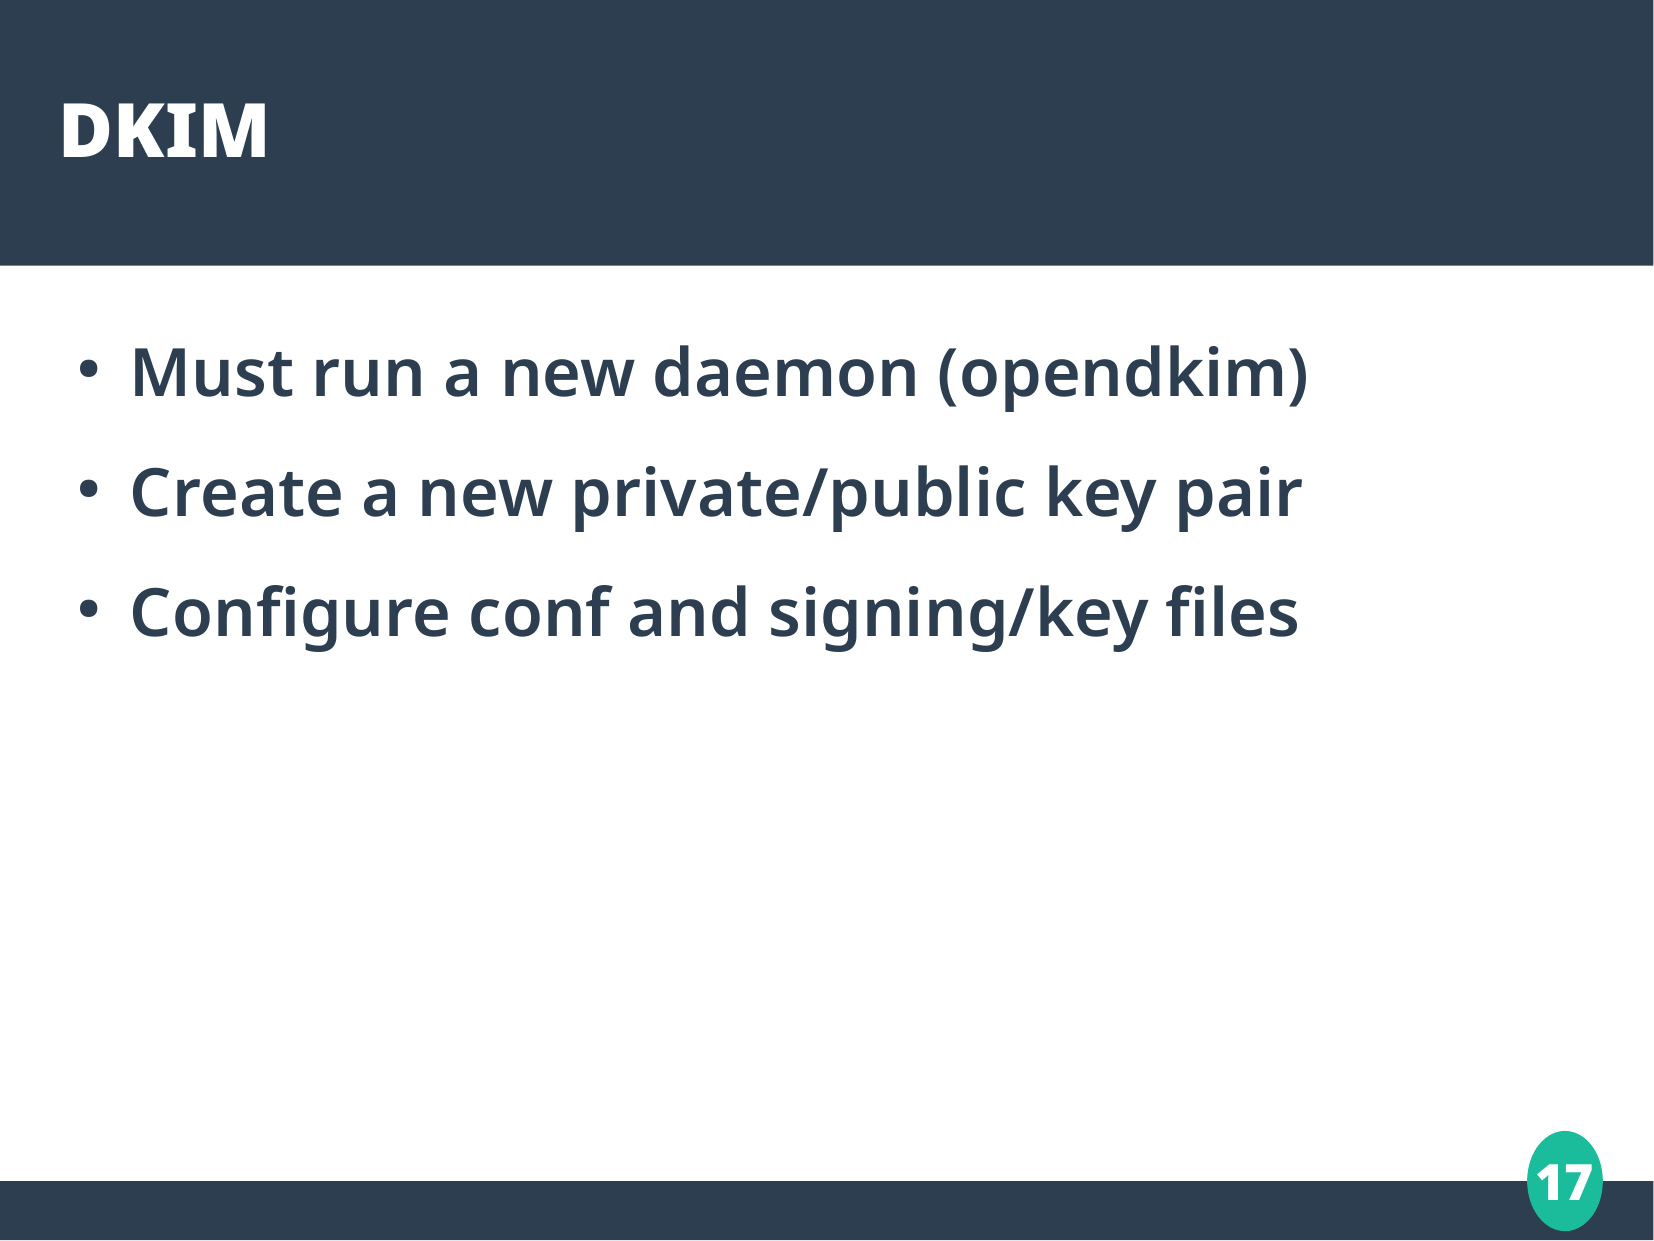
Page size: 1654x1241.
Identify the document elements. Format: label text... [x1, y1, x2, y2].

title DKIM [59, 49, 1595, 207]
list Must run a new daemon (opendkim) Create a new private/public key pair Configure conf and signing/key files [59, 324, 1595, 1152]
